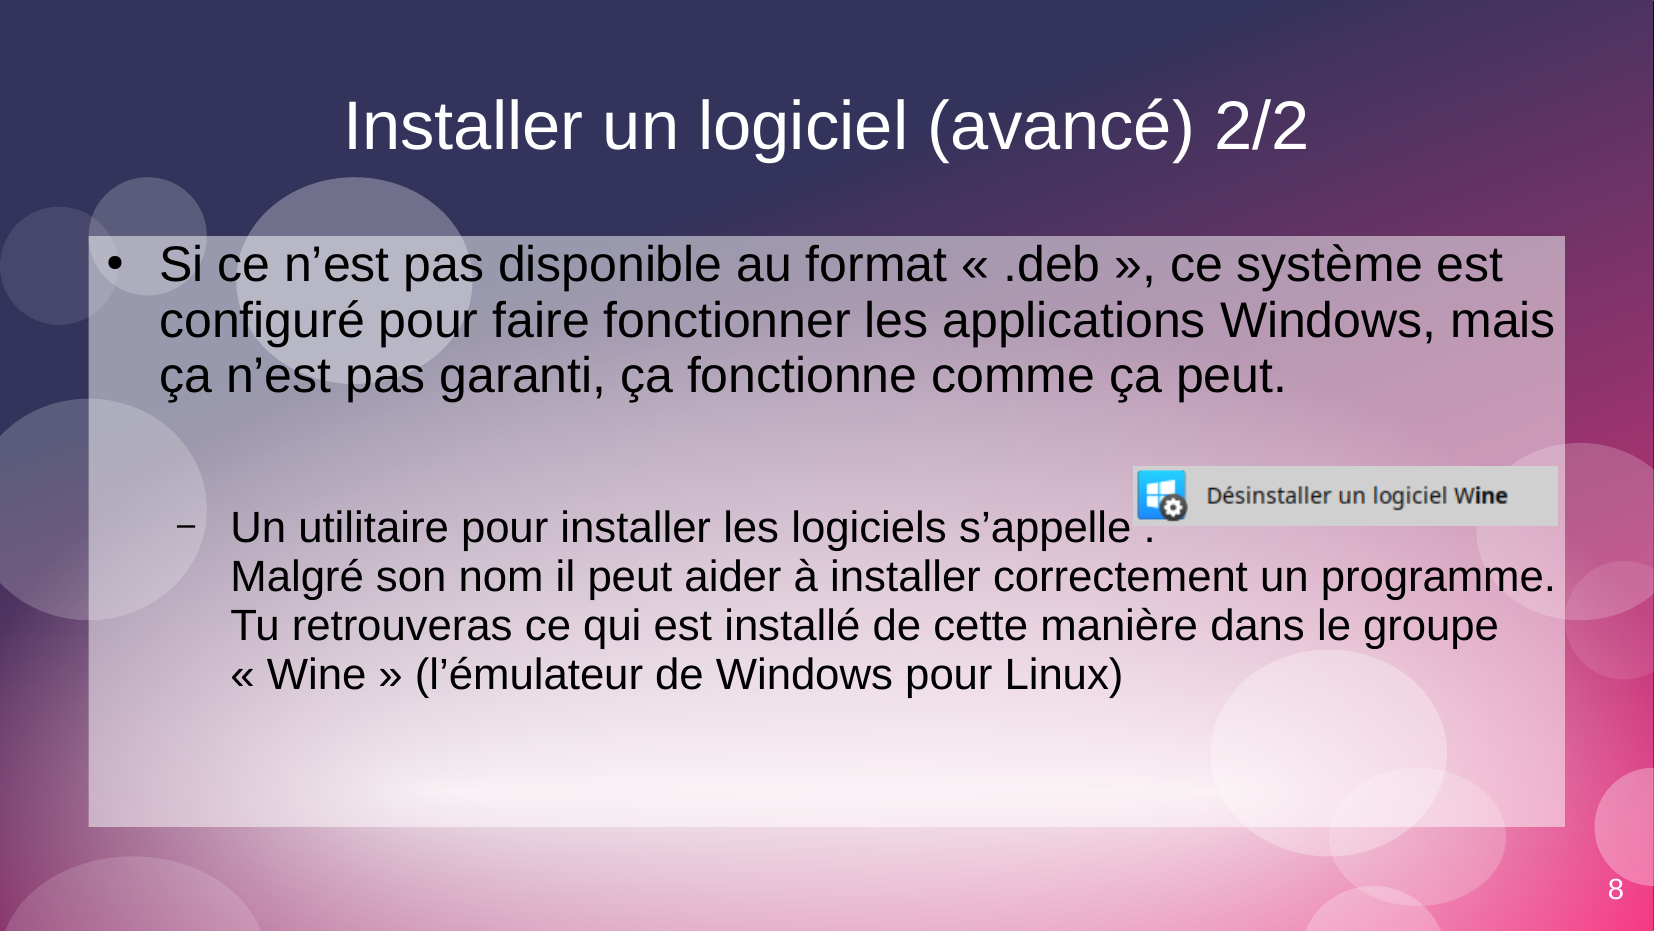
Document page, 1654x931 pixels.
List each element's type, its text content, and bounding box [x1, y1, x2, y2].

picture [1133, 466, 1558, 526]
list Si ce n’est pas disponible au format « .deb », ce système est configuré pour faire fonctionner les applications Windows, mais ça n’est pas garanti, ça fonctionne comme ça peut. Un utilitaire pour installer les logiciels s’appelle : Malgré son nom il peut aider à installer correctement un programme. Tu retrouveras ce qui est installé de cette manière dans le groupe « Wine » (l’émulateur de Windows pour Linux) [88, 236, 1565, 827]
title Installer un logiciel (avancé) 2/2 [88, 44, 1565, 207]
